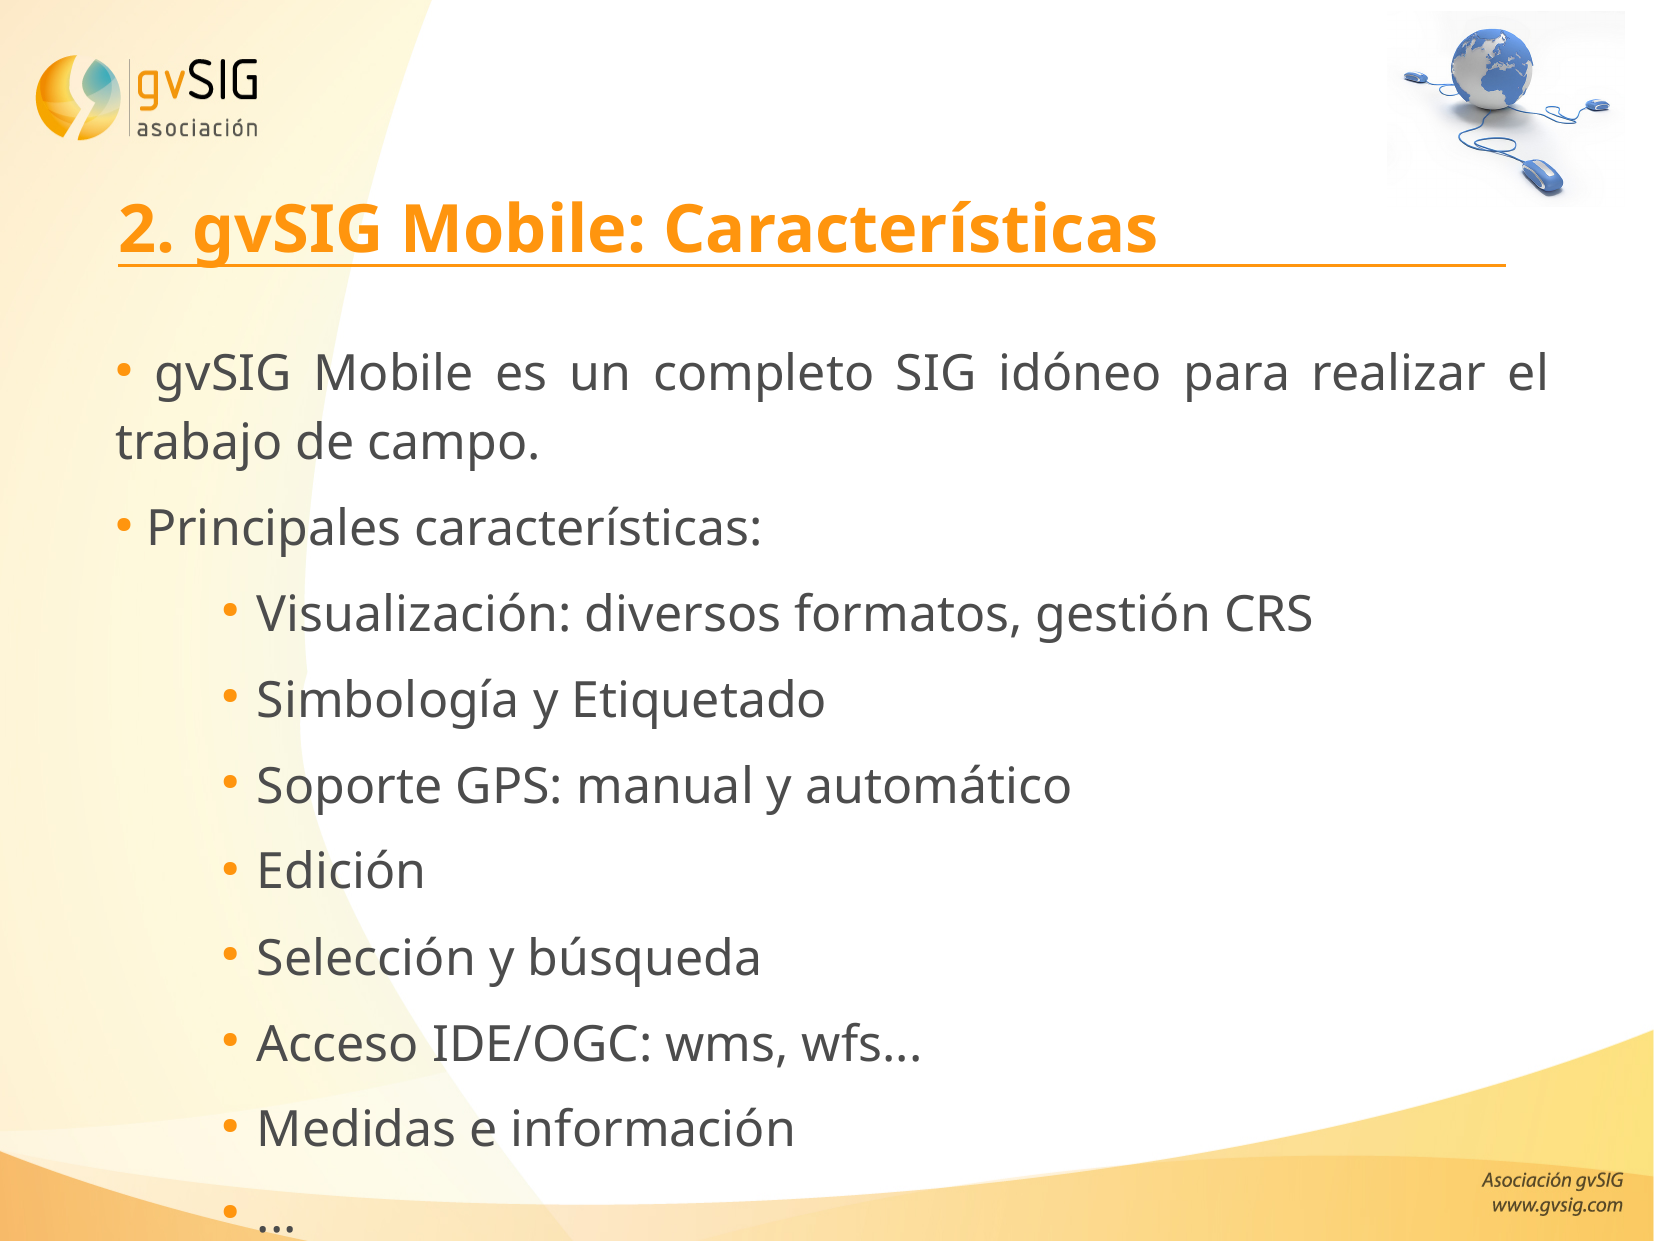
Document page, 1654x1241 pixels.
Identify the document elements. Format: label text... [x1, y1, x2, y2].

picture [0, 0, 1654, 1241]
title 2. gvSIG Mobile: Características [118, 177, 1607, 276]
text_box gvSIG Mobile es un completo SIG idóneo para realizar el trabajo de campo. Principales características: Visualización: diversos formatos, gestión CRS Simbología y Etiquetado Soporte GPS: manual y automático Edición Selección y búsqueda Acceso IDE/OGC: wms, wfs... Medidas e información ... [100, 329, 1565, 1145]
